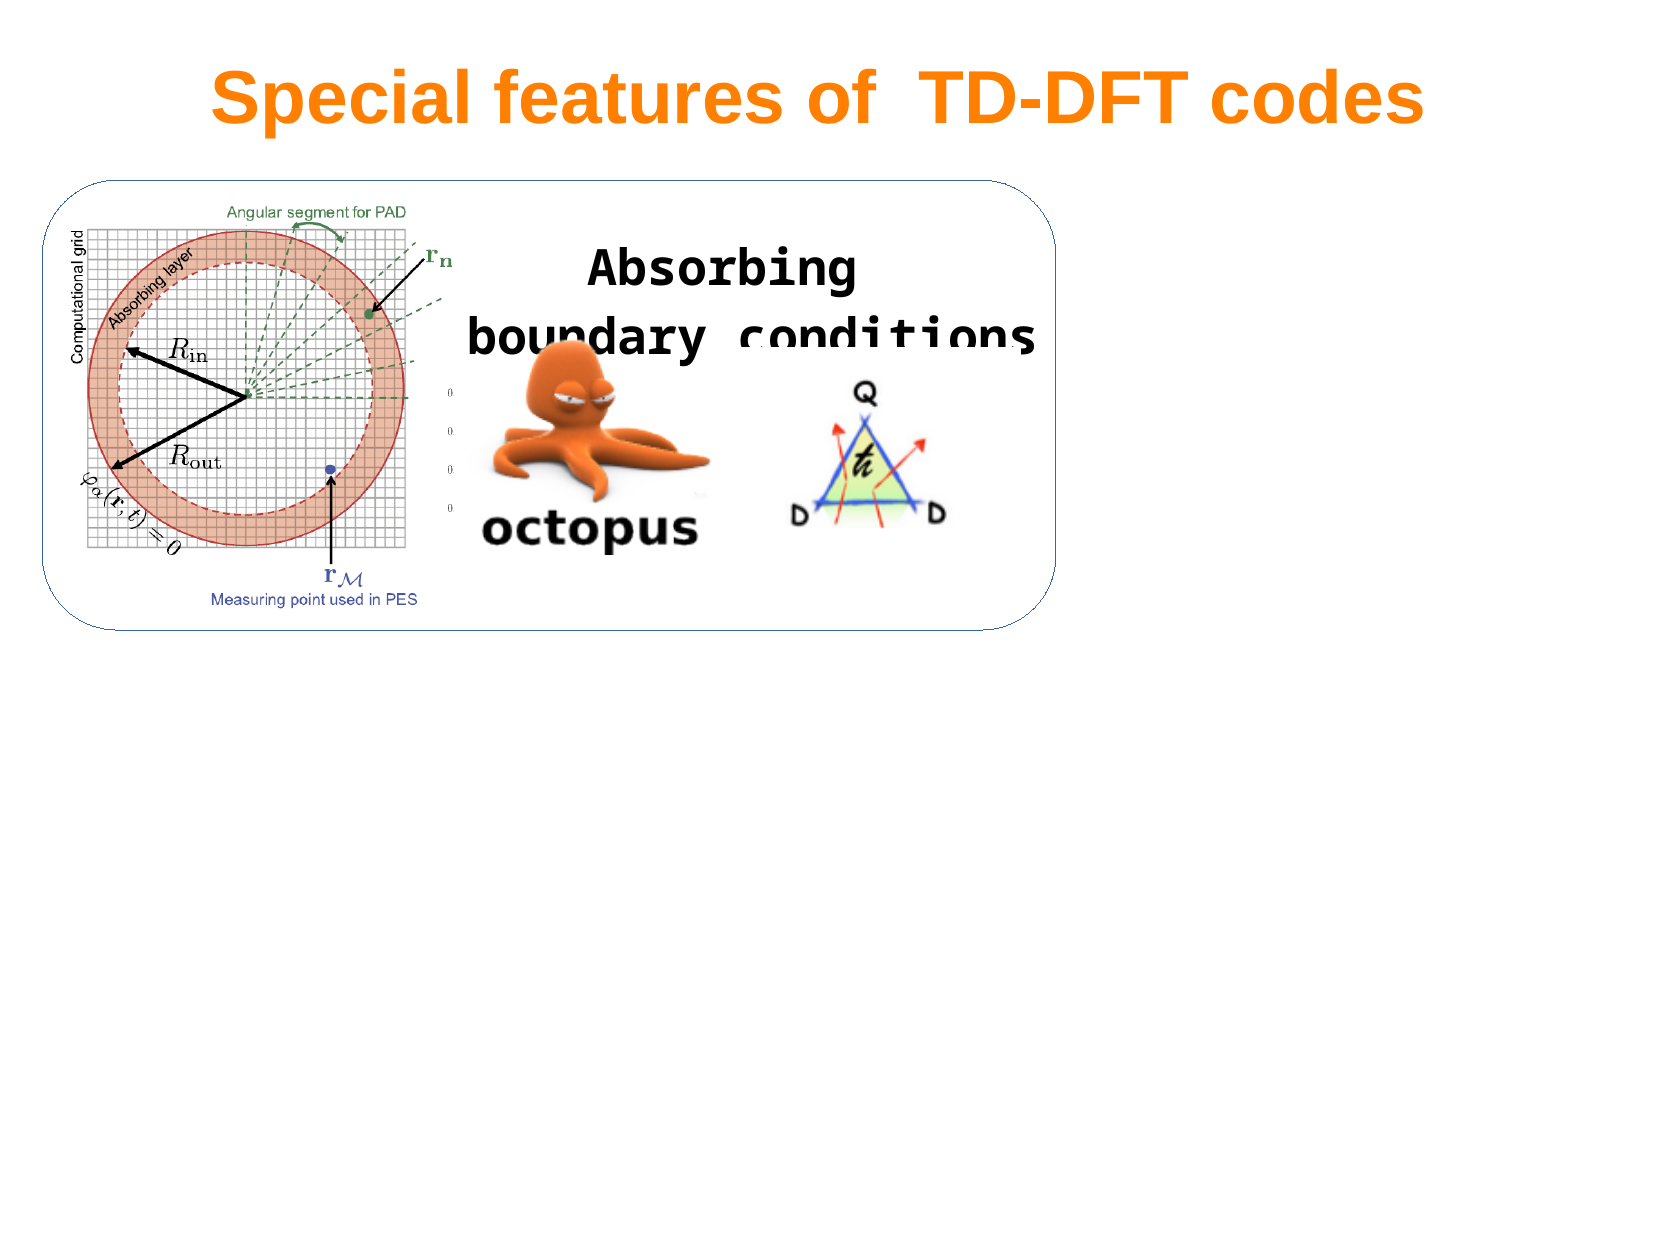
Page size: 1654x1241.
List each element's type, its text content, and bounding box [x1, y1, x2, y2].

title Special features of TD-DFT codes [75, 38, 1564, 156]
picture [735, 347, 1021, 571]
text_box Absorbing boundary conditions [453, 225, 1053, 390]
picture [48, 187, 454, 616]
picture [461, 329, 720, 556]
